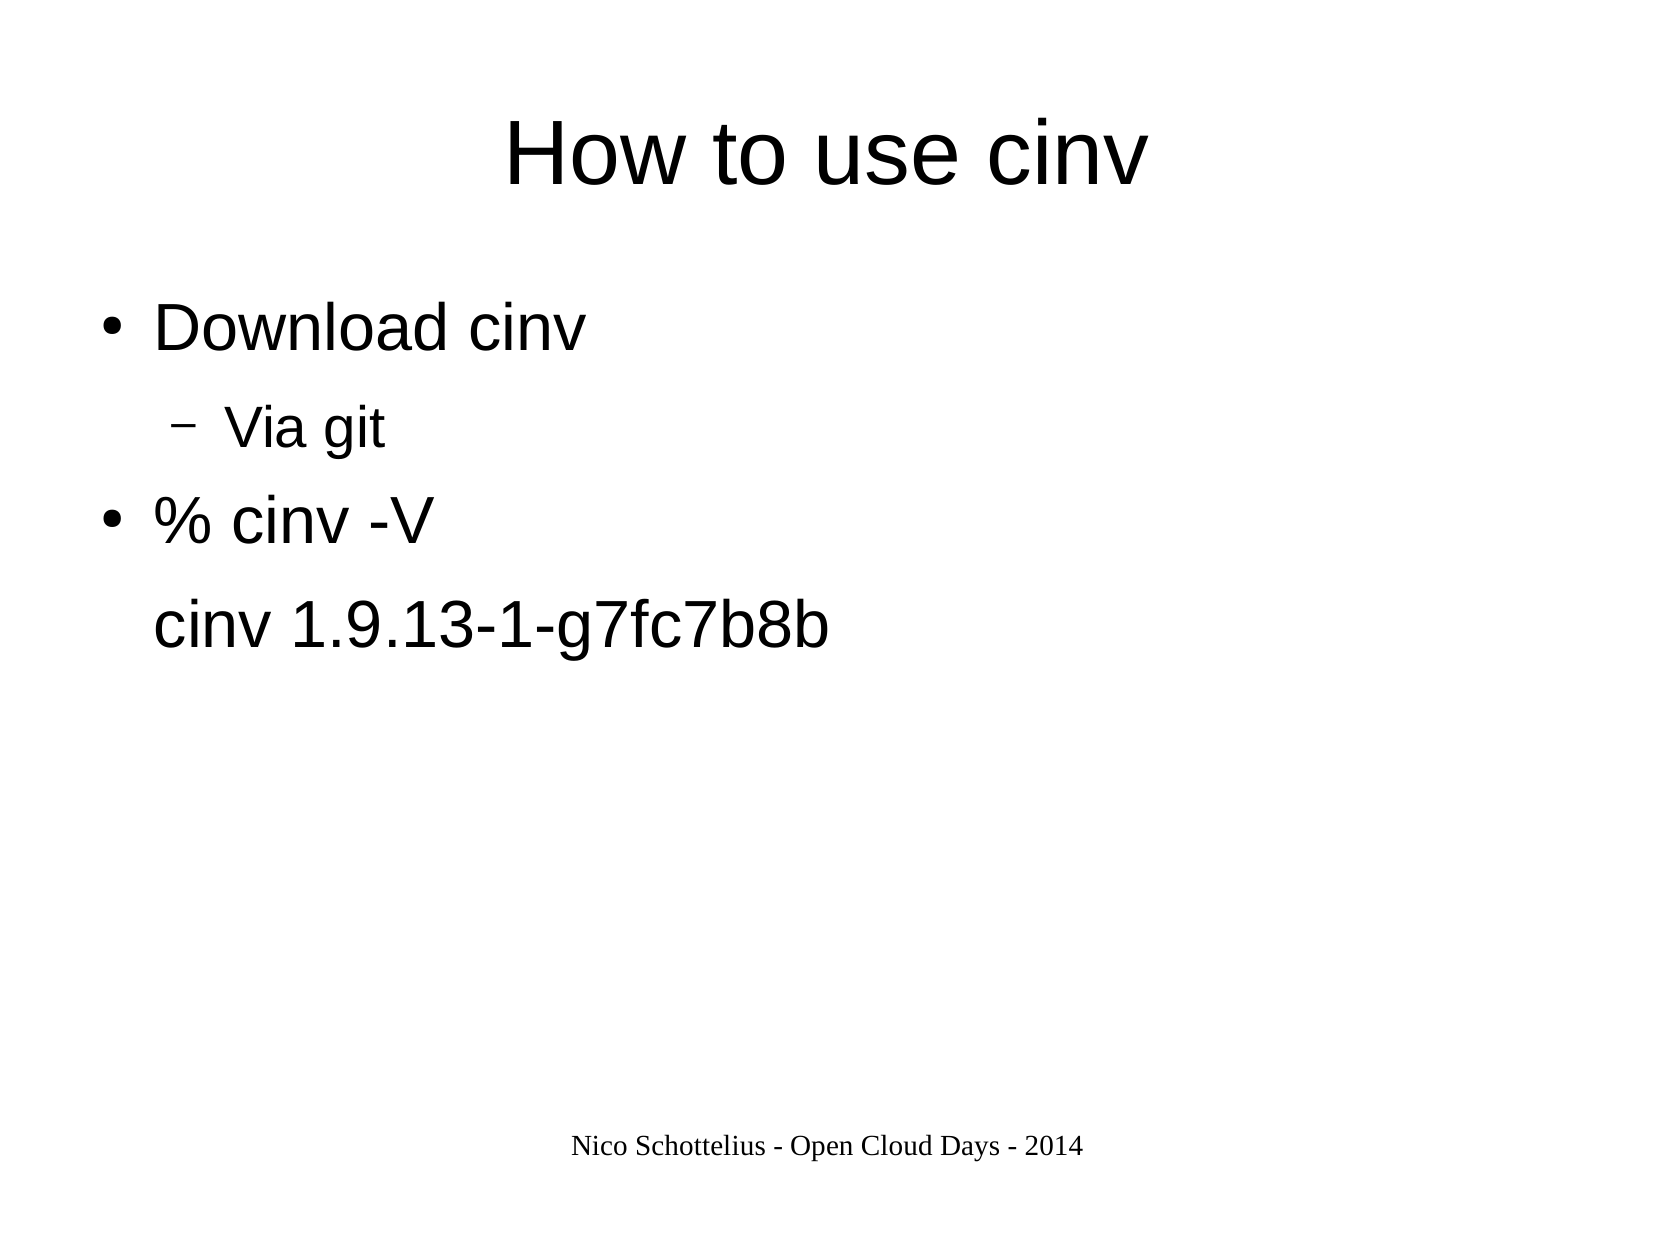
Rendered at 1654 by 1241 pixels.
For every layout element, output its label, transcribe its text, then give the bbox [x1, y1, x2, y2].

title How to use cinv [82, 49, 1571, 257]
list Download cinv Via git % cinv -V cinv 1.9.13-1-g7fc7b8b [82, 290, 1538, 1010]
